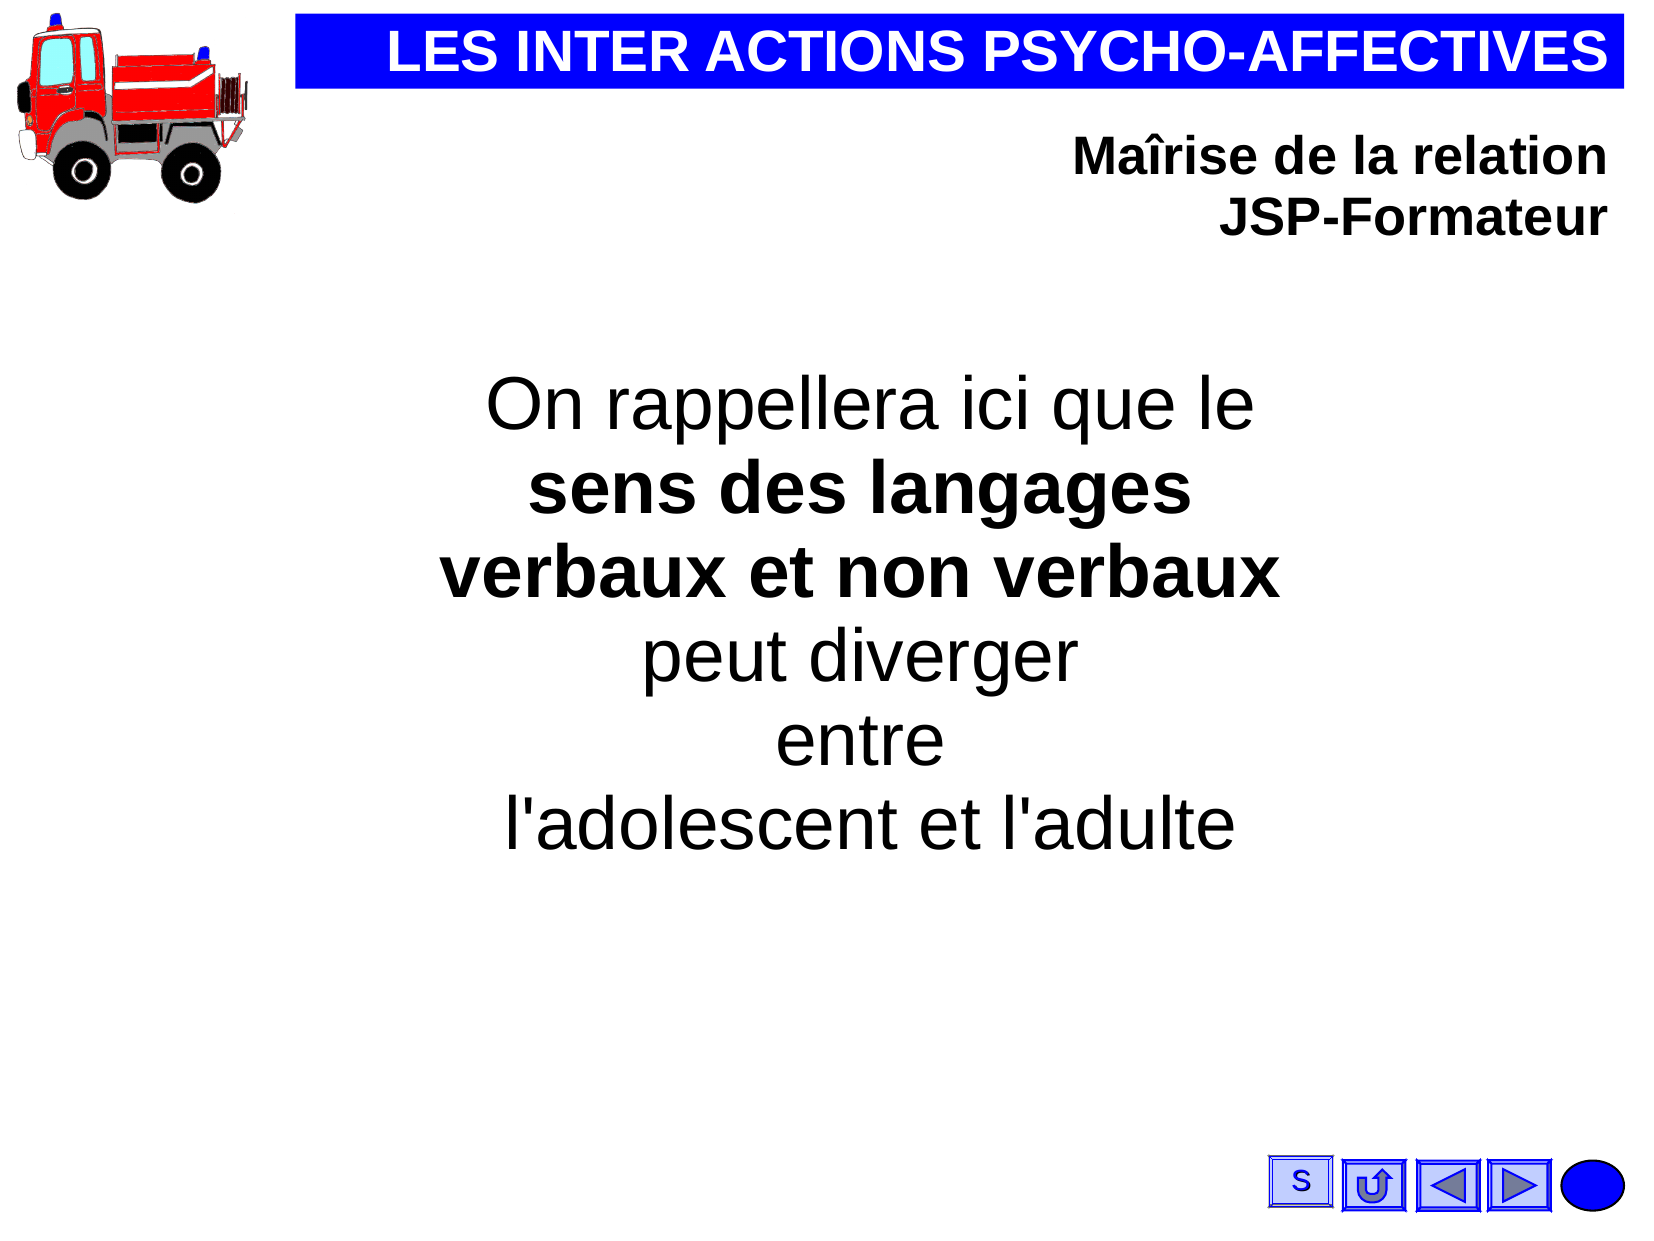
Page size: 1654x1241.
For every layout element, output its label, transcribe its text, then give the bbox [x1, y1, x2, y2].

text_box Maîrise de la relation JSP-Formateur [1056, 118, 1624, 311]
picture [8, 8, 257, 216]
text_box On rappellera ici que le sens des langages verbaux et non verbaux peut diverger entre l'adolescent et l'adulte [265, 354, 1477, 949]
text_box LES INTER ACTIONS PSYCHO-AFFECTIVES [295, 13, 1625, 89]
text_box [1561, 1160, 1625, 1211]
